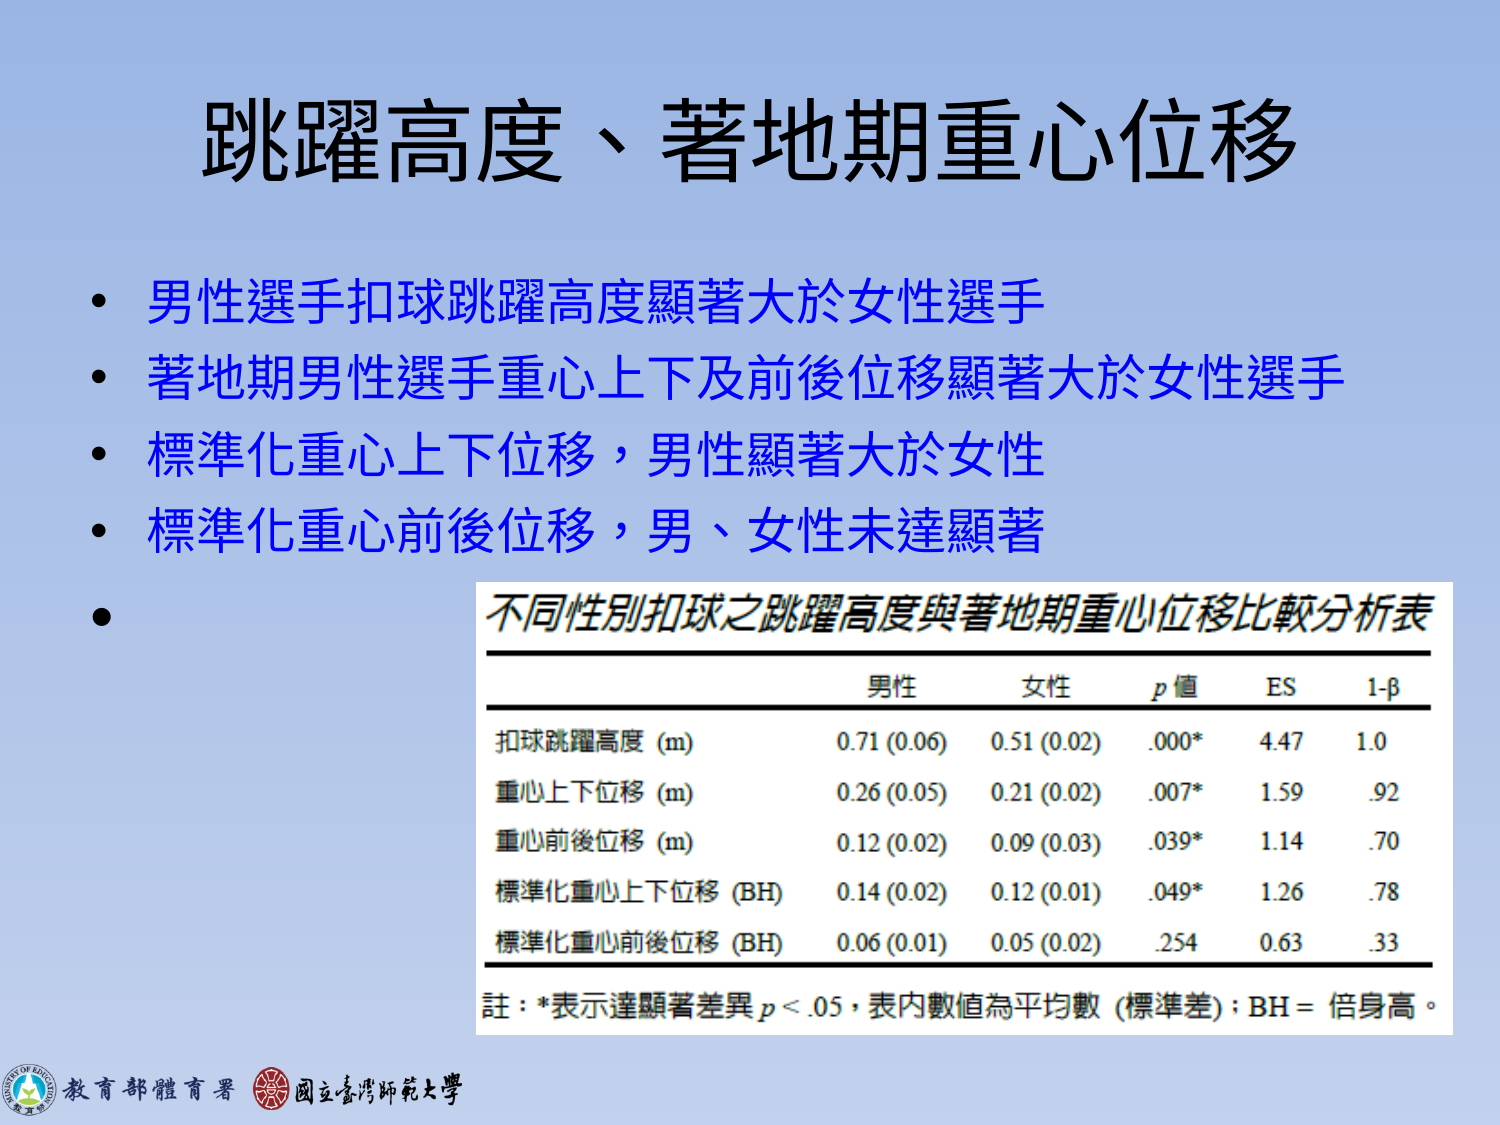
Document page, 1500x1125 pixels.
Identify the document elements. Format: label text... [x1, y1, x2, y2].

picture [476, 582, 1453, 1035]
title 跳躍高度、著地期重心位移 [75, 45, 1426, 233]
list 男性選手扣球跳躍高度顯著大於女性選手 著地期男性選手重心上下及前後位移顯著大於女性選手 標準化重心上下位移，男性顯著大於女性 標準化重心前後位移，男、女性未達顯著 [75, 262, 1426, 1005]
